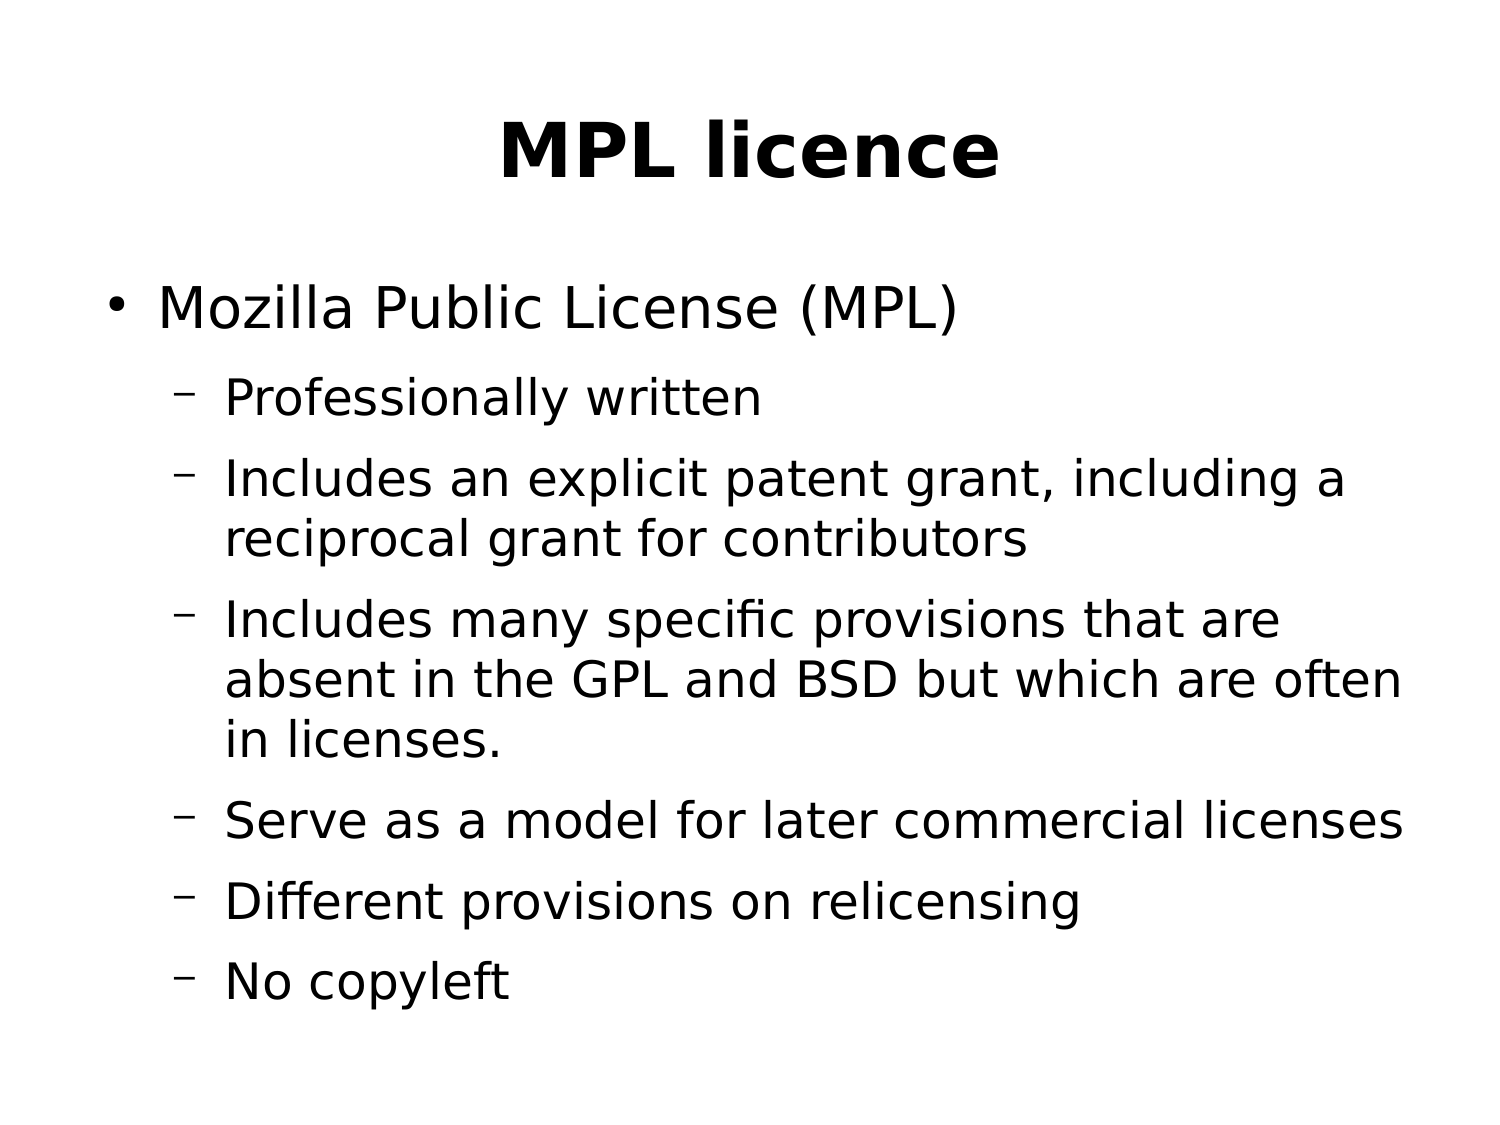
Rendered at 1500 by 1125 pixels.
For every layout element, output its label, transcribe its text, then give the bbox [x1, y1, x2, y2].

list Mozilla Public License (MPL) Professionally written Includes an explicit patent grant, including a reciprocal grant for contributors Includes many specific provisions that are absent in the GPL and BSD but which are often in licenses. Serve as a model for later commercial licenses Different provisions on relicensing No copyleft [75, 263, 1425, 1063]
title MPL licence [75, 68, 1425, 201]
